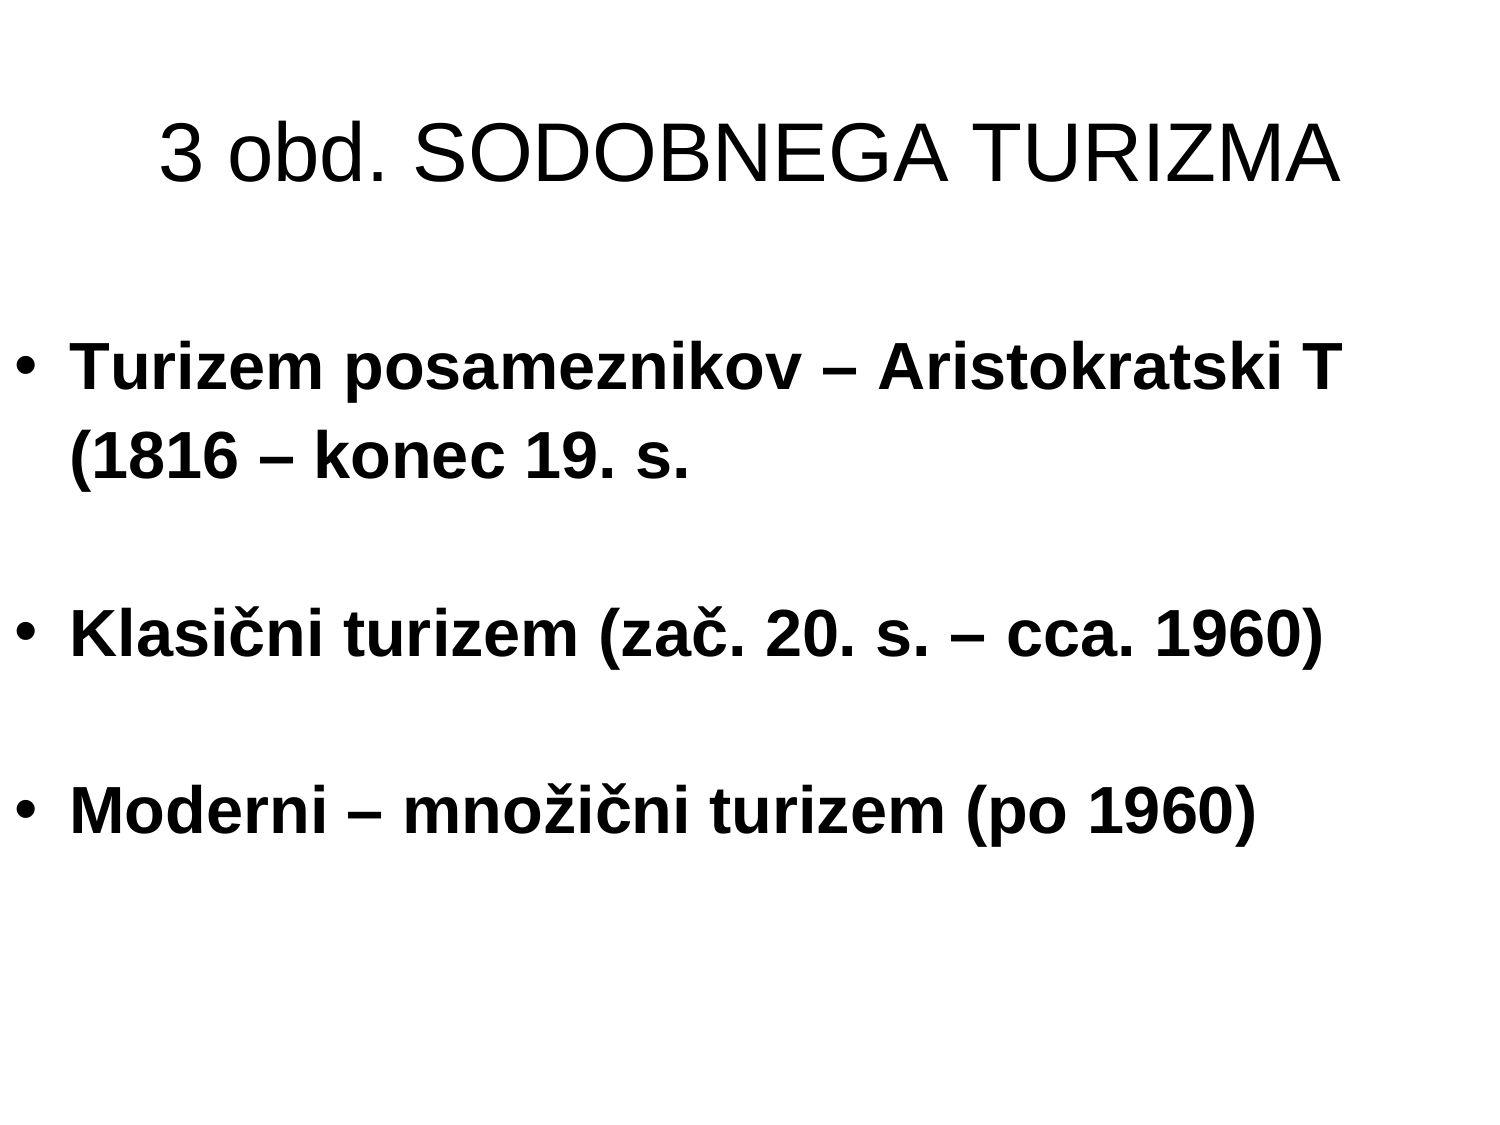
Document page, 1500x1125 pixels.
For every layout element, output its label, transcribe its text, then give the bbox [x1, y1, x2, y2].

title 3 obd. SODOBNEGA TURIZMA [75, 29, 1426, 266]
list Turizem posameznikov – Aristokratski T (1816 – konec 19. s. ‏ Klasični turizem (zač. 20. s. – cca. 1960)‏ Moderni – množični turizem (po 1960)‏ [0, 324, 1500, 1006]
